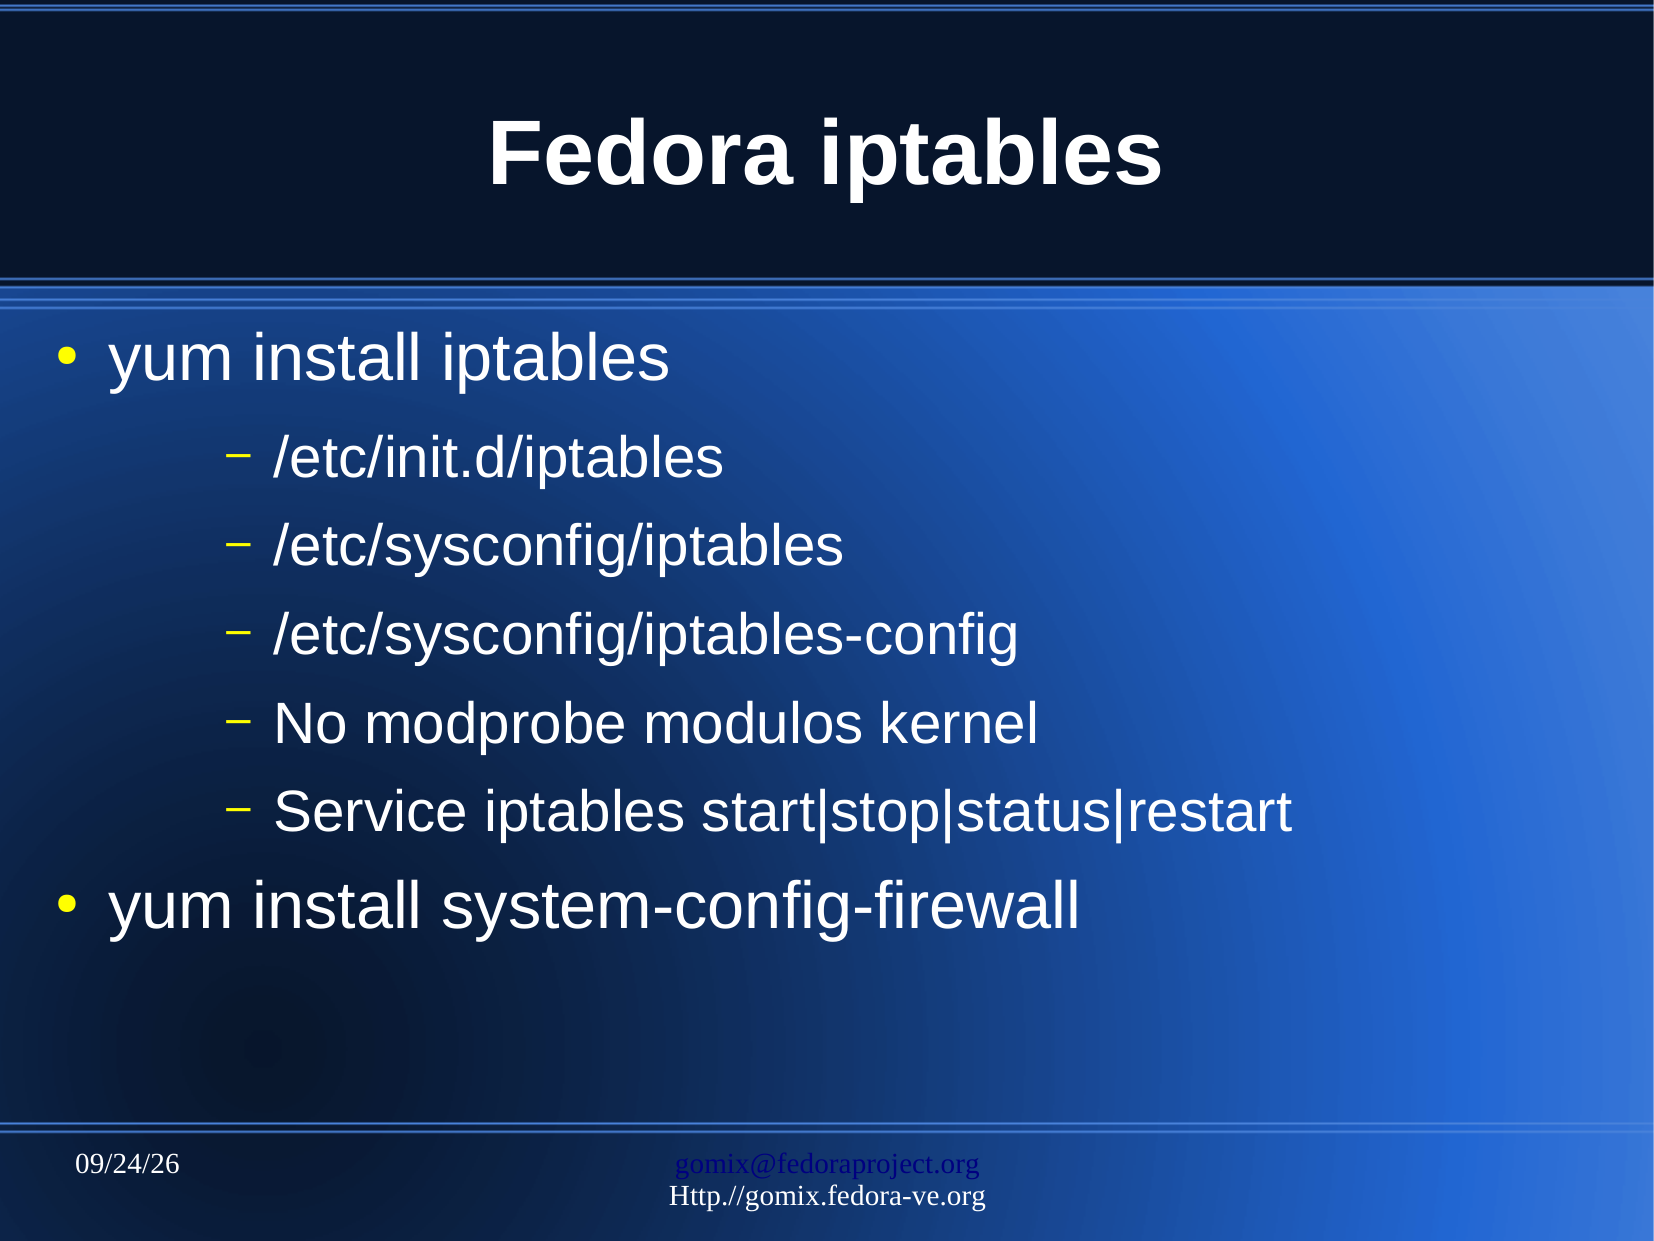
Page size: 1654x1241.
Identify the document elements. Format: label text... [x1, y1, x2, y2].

title Fedora iptables [82, 49, 1571, 257]
list yum install iptables /etc/init.d/iptables /etc/sysconfig/iptables /etc/sysconfig/iptables-config No modprobe modulos kernel Service iptables start|stop|status|restart yum install system-config-firewall [37, 320, 1526, 1008]
picture [0, 0, 1654, 1241]
